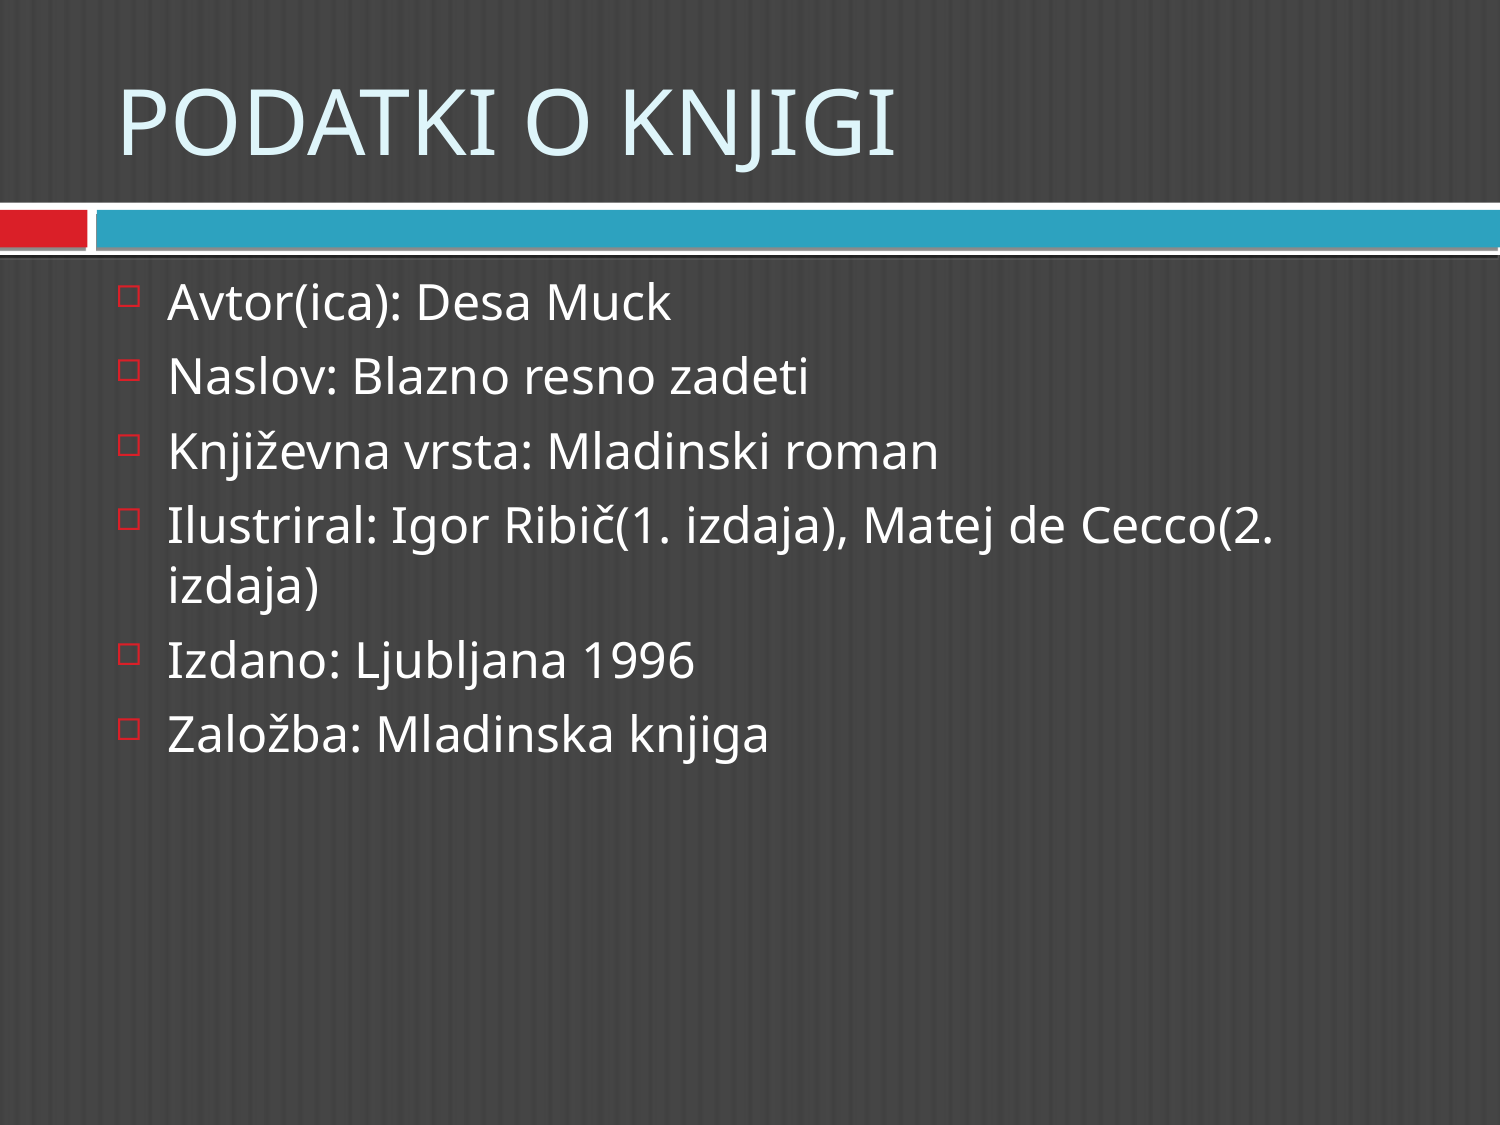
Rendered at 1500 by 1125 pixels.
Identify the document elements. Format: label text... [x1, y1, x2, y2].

picture [0, 255, 1500, 1125]
picture [0, 0, 1500, 202]
list Avtor(ica): Desa Muck Naslov: Blazno resno zadeti Književna vrsta: Mladinski roman Ilustriral: Igor Ribič(1. izdaja), Matej de Cecco(2. izdaja) Izdano: Ljubljana 1996 Založba: Mladinska knjiga [100, 262, 1438, 1094]
title PODATKI O KNJIGI [100, 37, 1438, 200]
